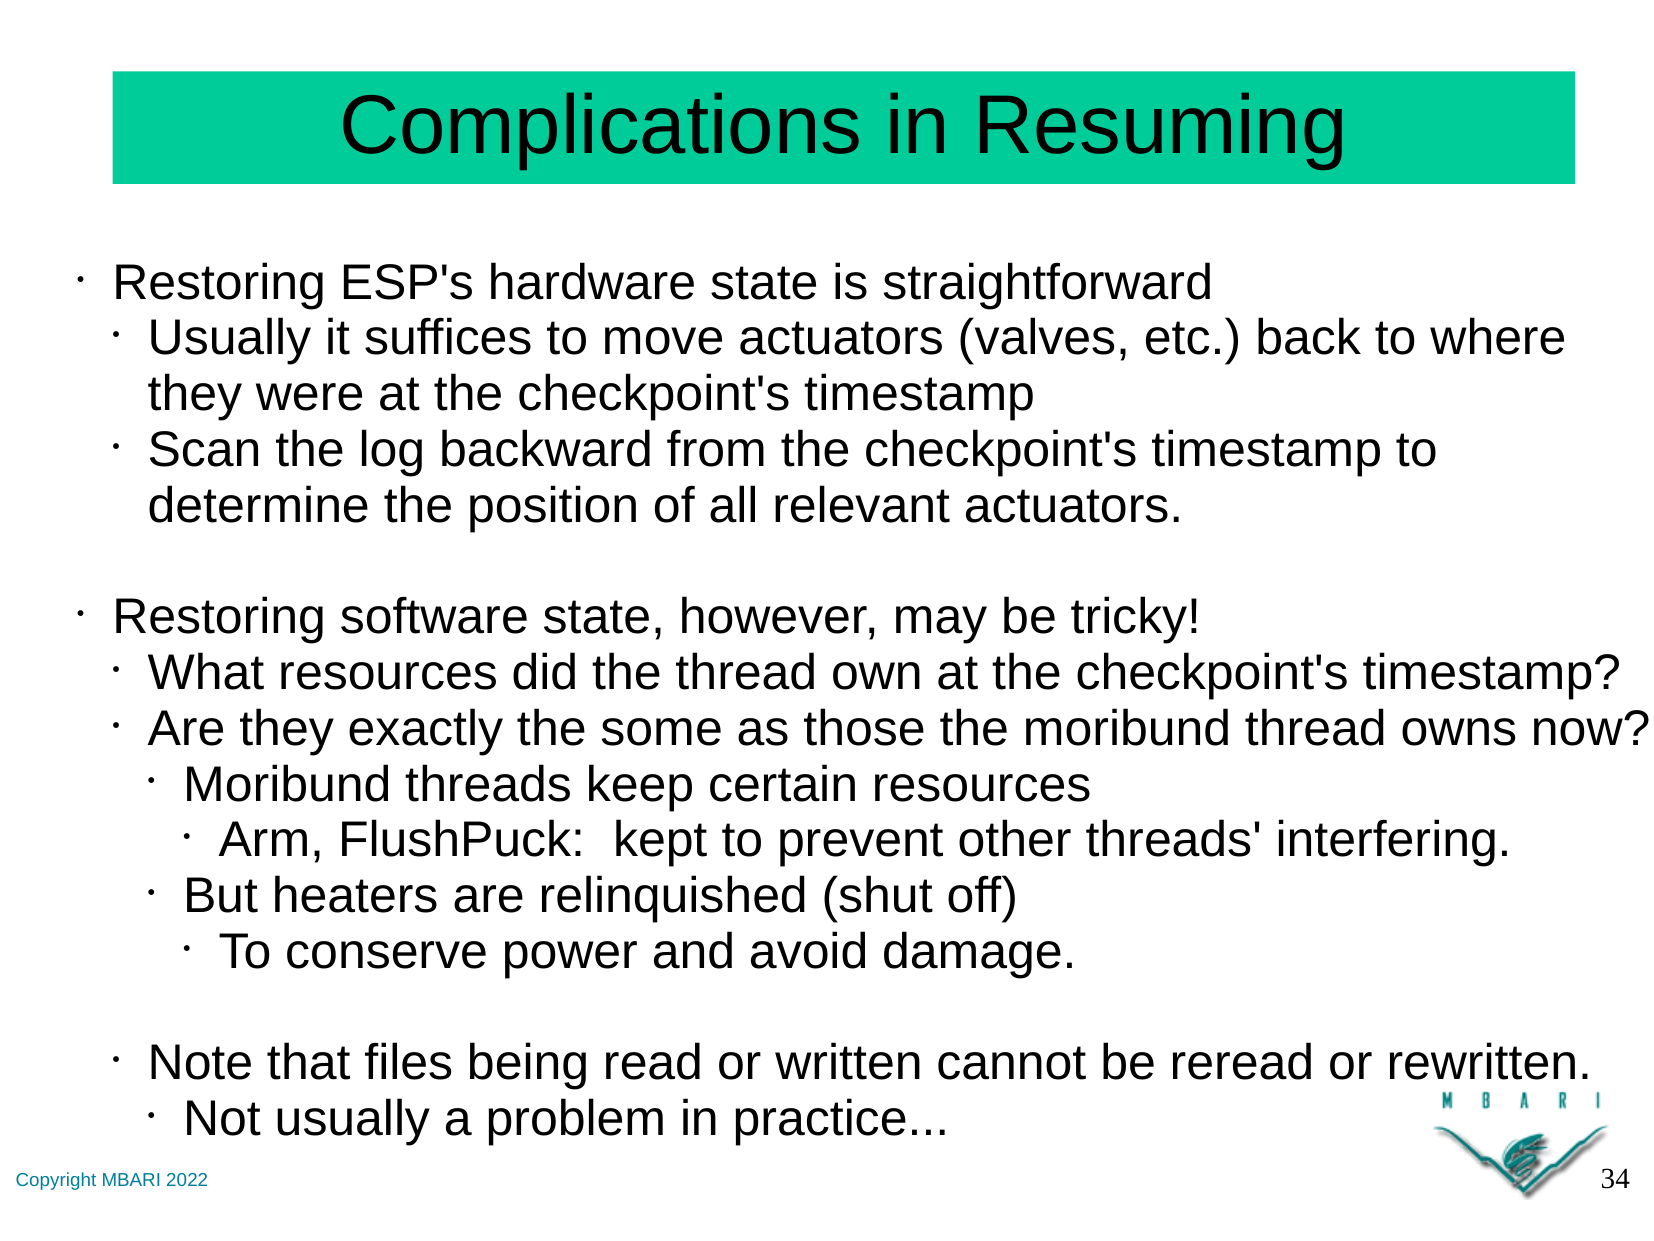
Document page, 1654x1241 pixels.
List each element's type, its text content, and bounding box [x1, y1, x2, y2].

text_box Restoring ESP's hardware state is straightforward Usually it suffices to move actuators (valves, etc.) back to where they were at the checkpoint's timestamp Scan the log backward from the checkpoint's timestamp to determine the position of all relevant actuators. Restoring software state, however, may be tricky! What resources did the thread own at the checkpoint's timestamp? Are they exactly the some as those the moribund thread owns now? Moribund threads keep certain resources Arm, FlushPuck: kept to prevent other threads' interfering. But heaters are relinquished (shut off) To conserve power and avoid damage. Note that files being read or written cannot be reread or rewritten. Not usually a problem in practice... [26, 246, 1654, 1154]
picture [1426, 1154, 1613, 1200]
text_box Complications in Resuming [112, 71, 1576, 184]
